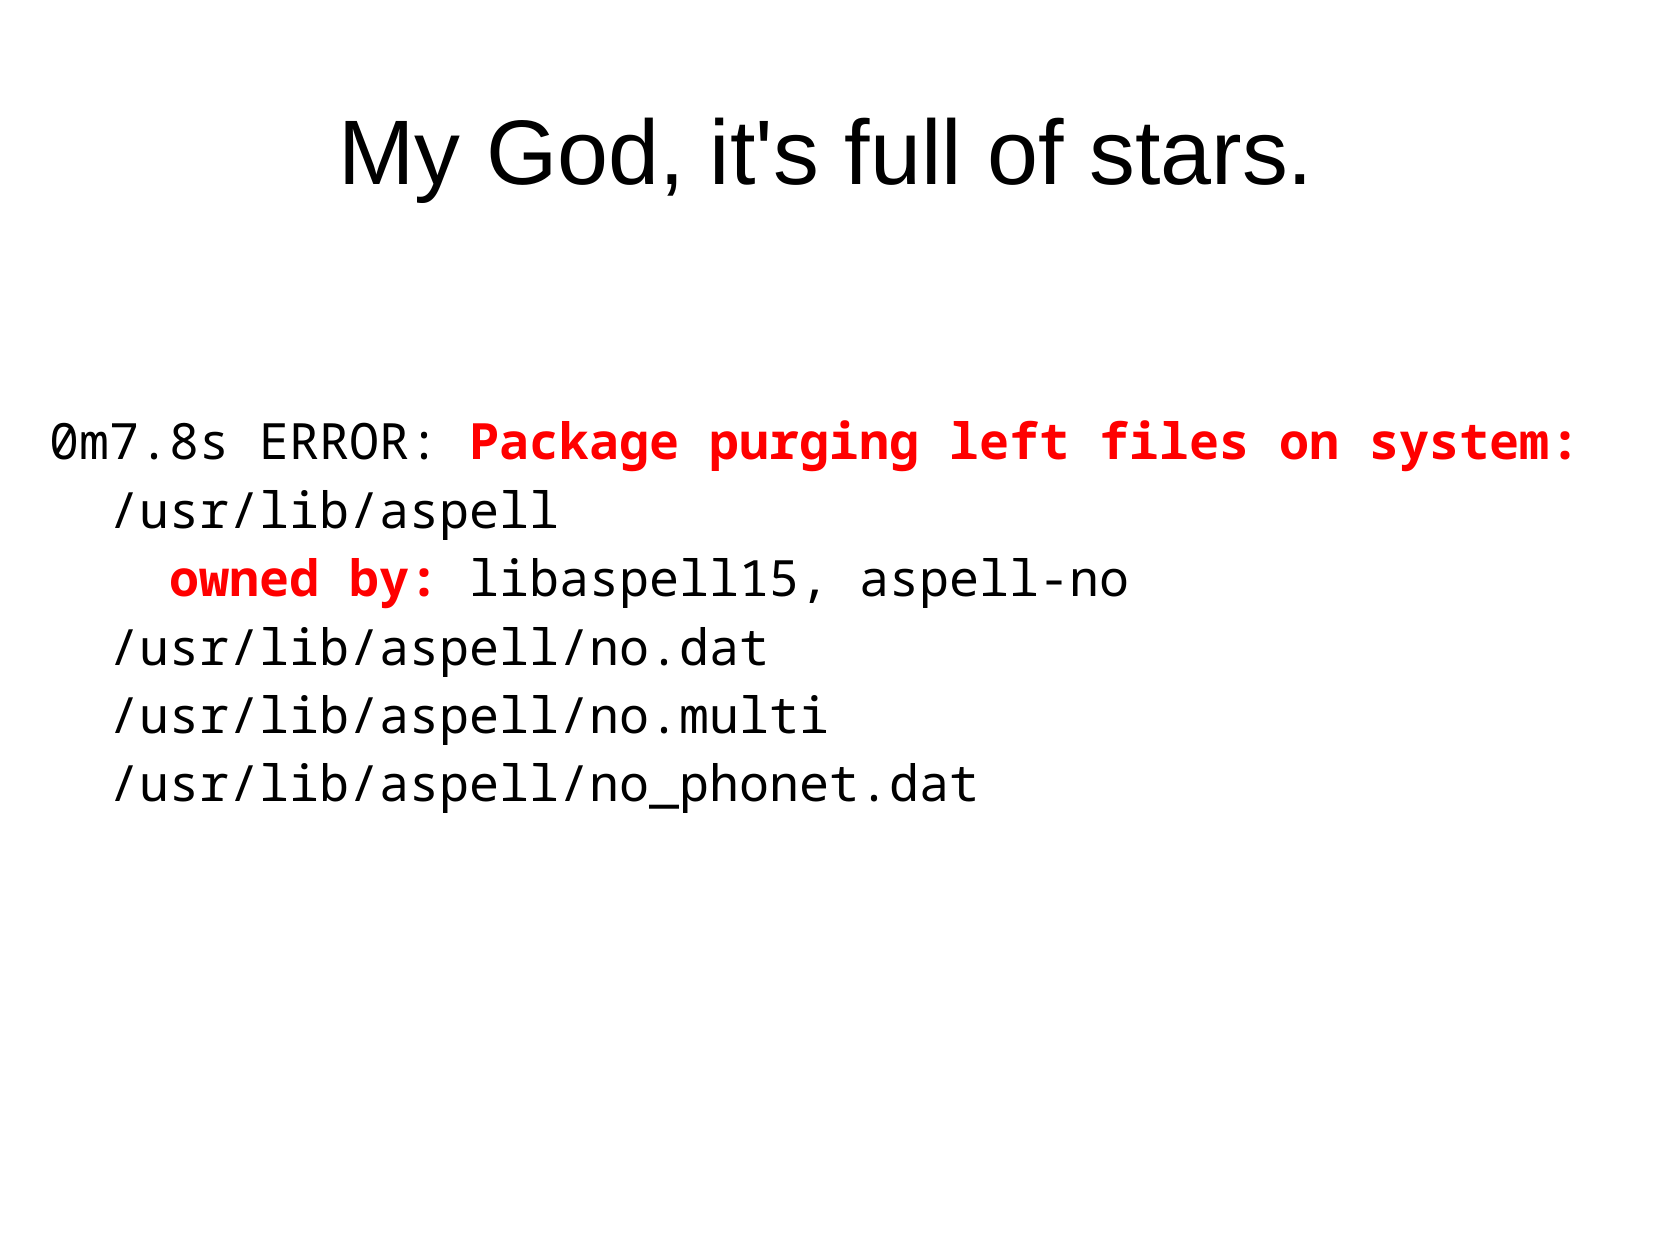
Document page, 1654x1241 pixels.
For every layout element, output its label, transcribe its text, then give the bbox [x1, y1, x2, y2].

text_box 0m7.8s ERROR: Package purging left files on system: /usr/lib/aspell owned by: libaspell15, aspell-no /usr/lib/aspell/no.dat /usr/lib/aspell/no.multi /usr/lib/aspell/no_phonet.dat [34, 399, 1595, 798]
title My God, it's full of stars. [82, 49, 1571, 257]
